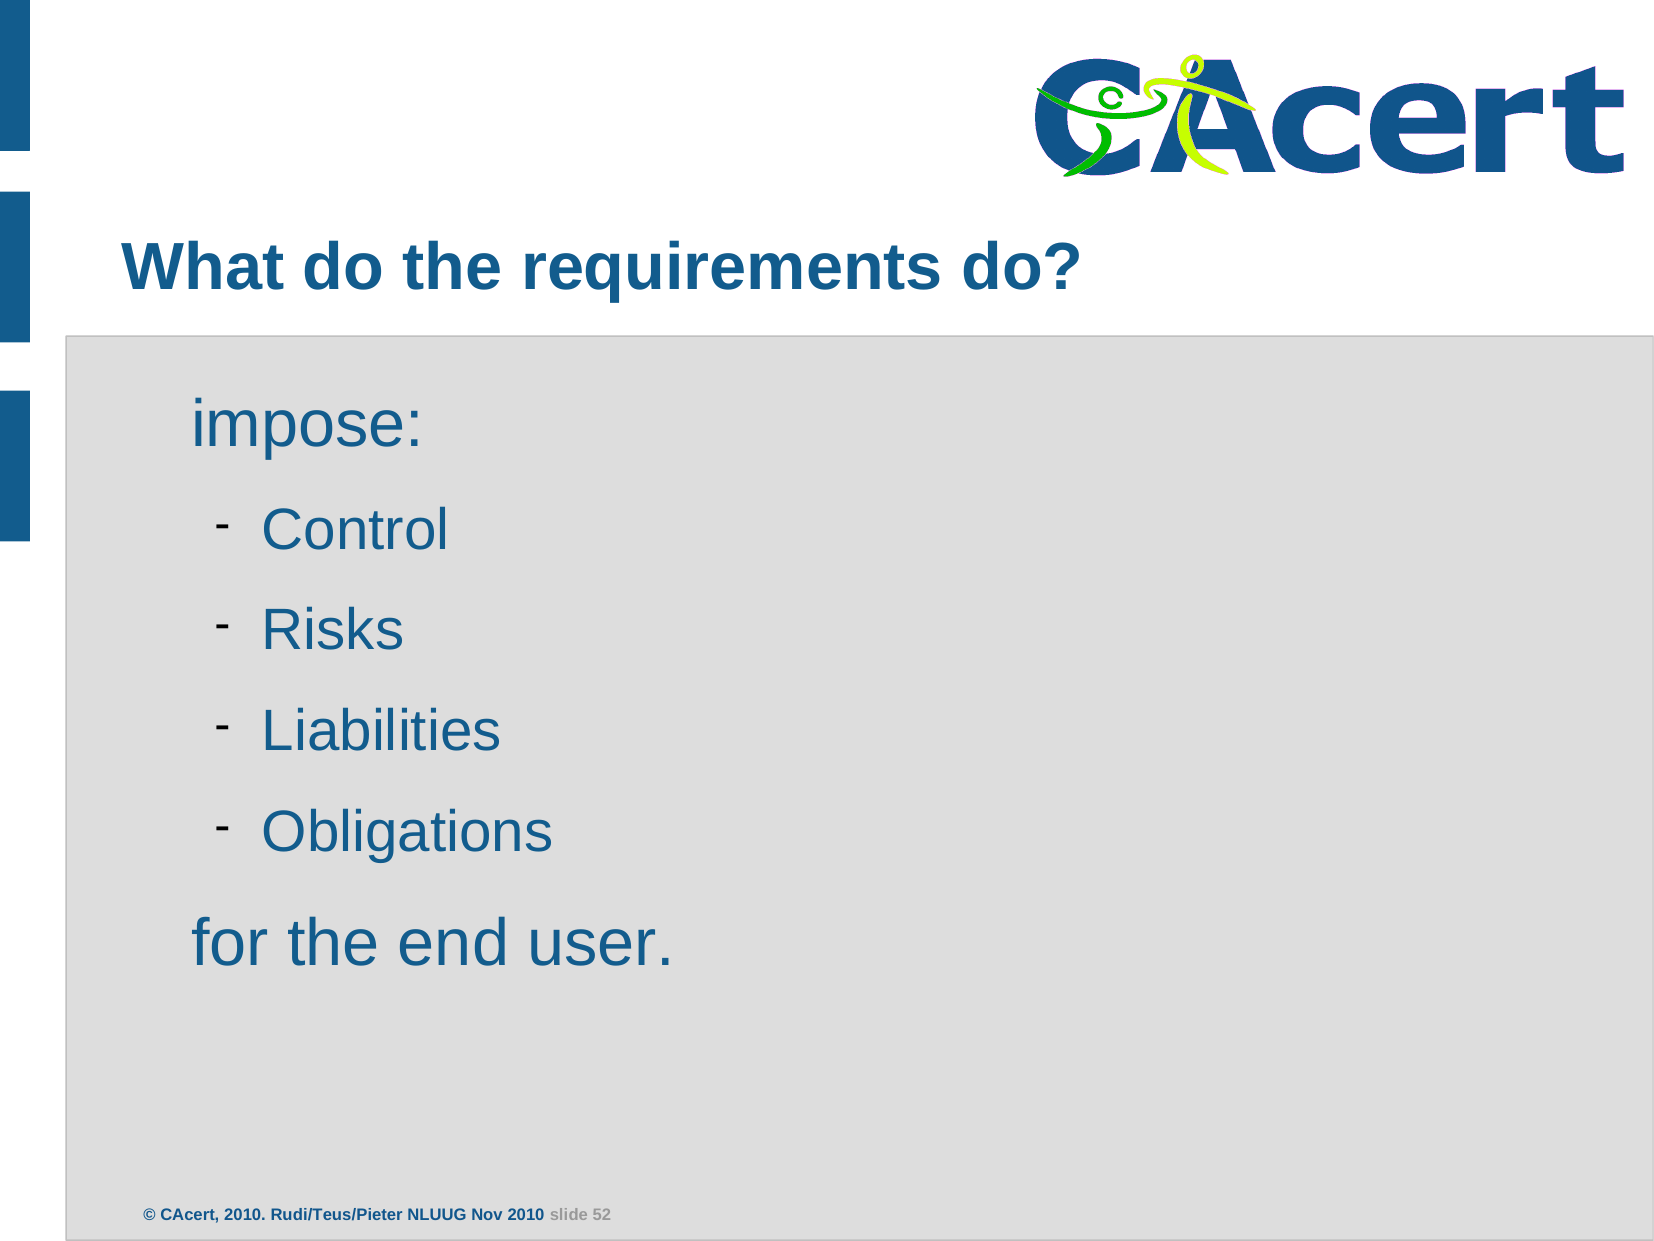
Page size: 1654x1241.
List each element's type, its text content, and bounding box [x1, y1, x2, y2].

list impose: Control Risks Liabilities Obligations for the end user. [121, 344, 1594, 1238]
title What do the requirements do? [121, 170, 1533, 323]
picture [1033, 53, 1625, 178]
